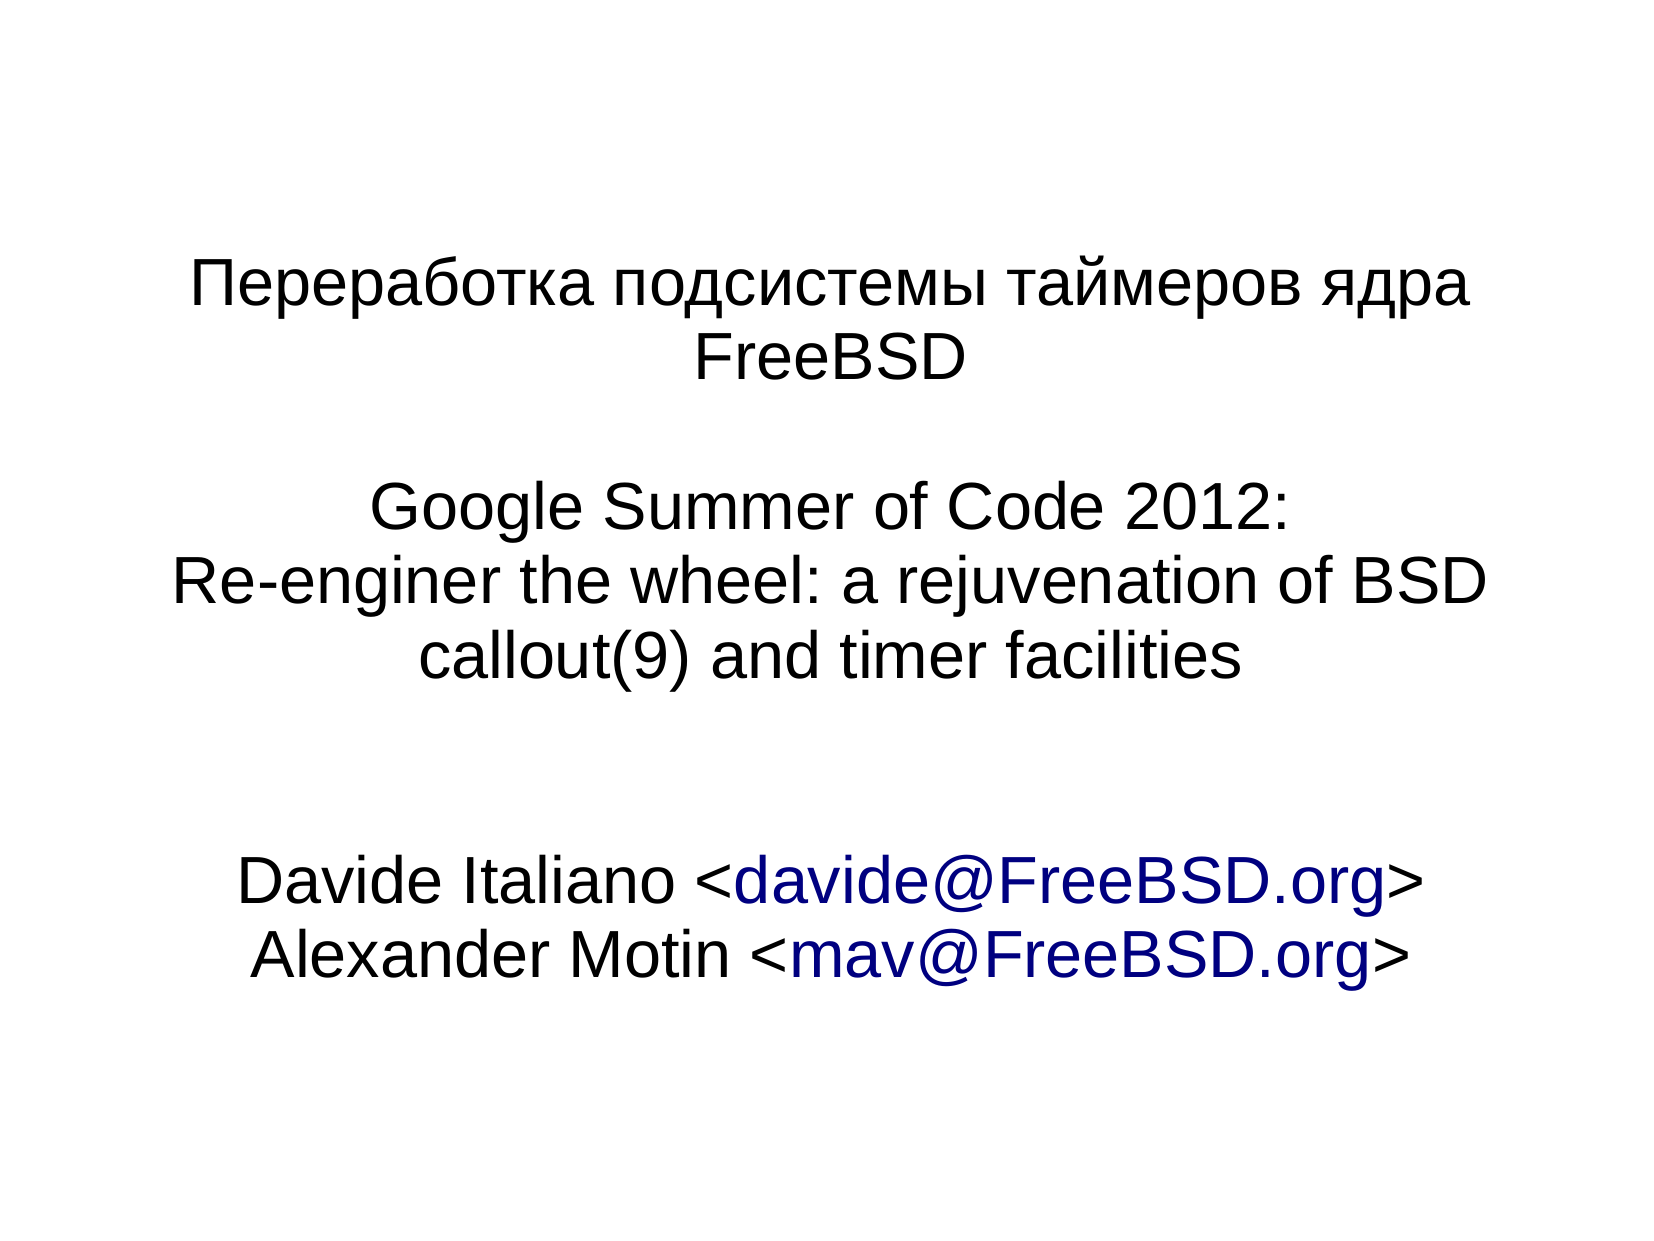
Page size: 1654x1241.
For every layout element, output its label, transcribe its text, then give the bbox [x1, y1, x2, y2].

subtitle Переработка подсистемы таймеров ядра FreeBSD Google Summer of Code 2012: Re-enginer the wheel: a rejuvenation of BSD callout(9) and timer facilities Davide Italiano <davide@FreeBSD.org> Alexander Motin <mav@FreeBSD.org> [86, 96, 1576, 1141]
